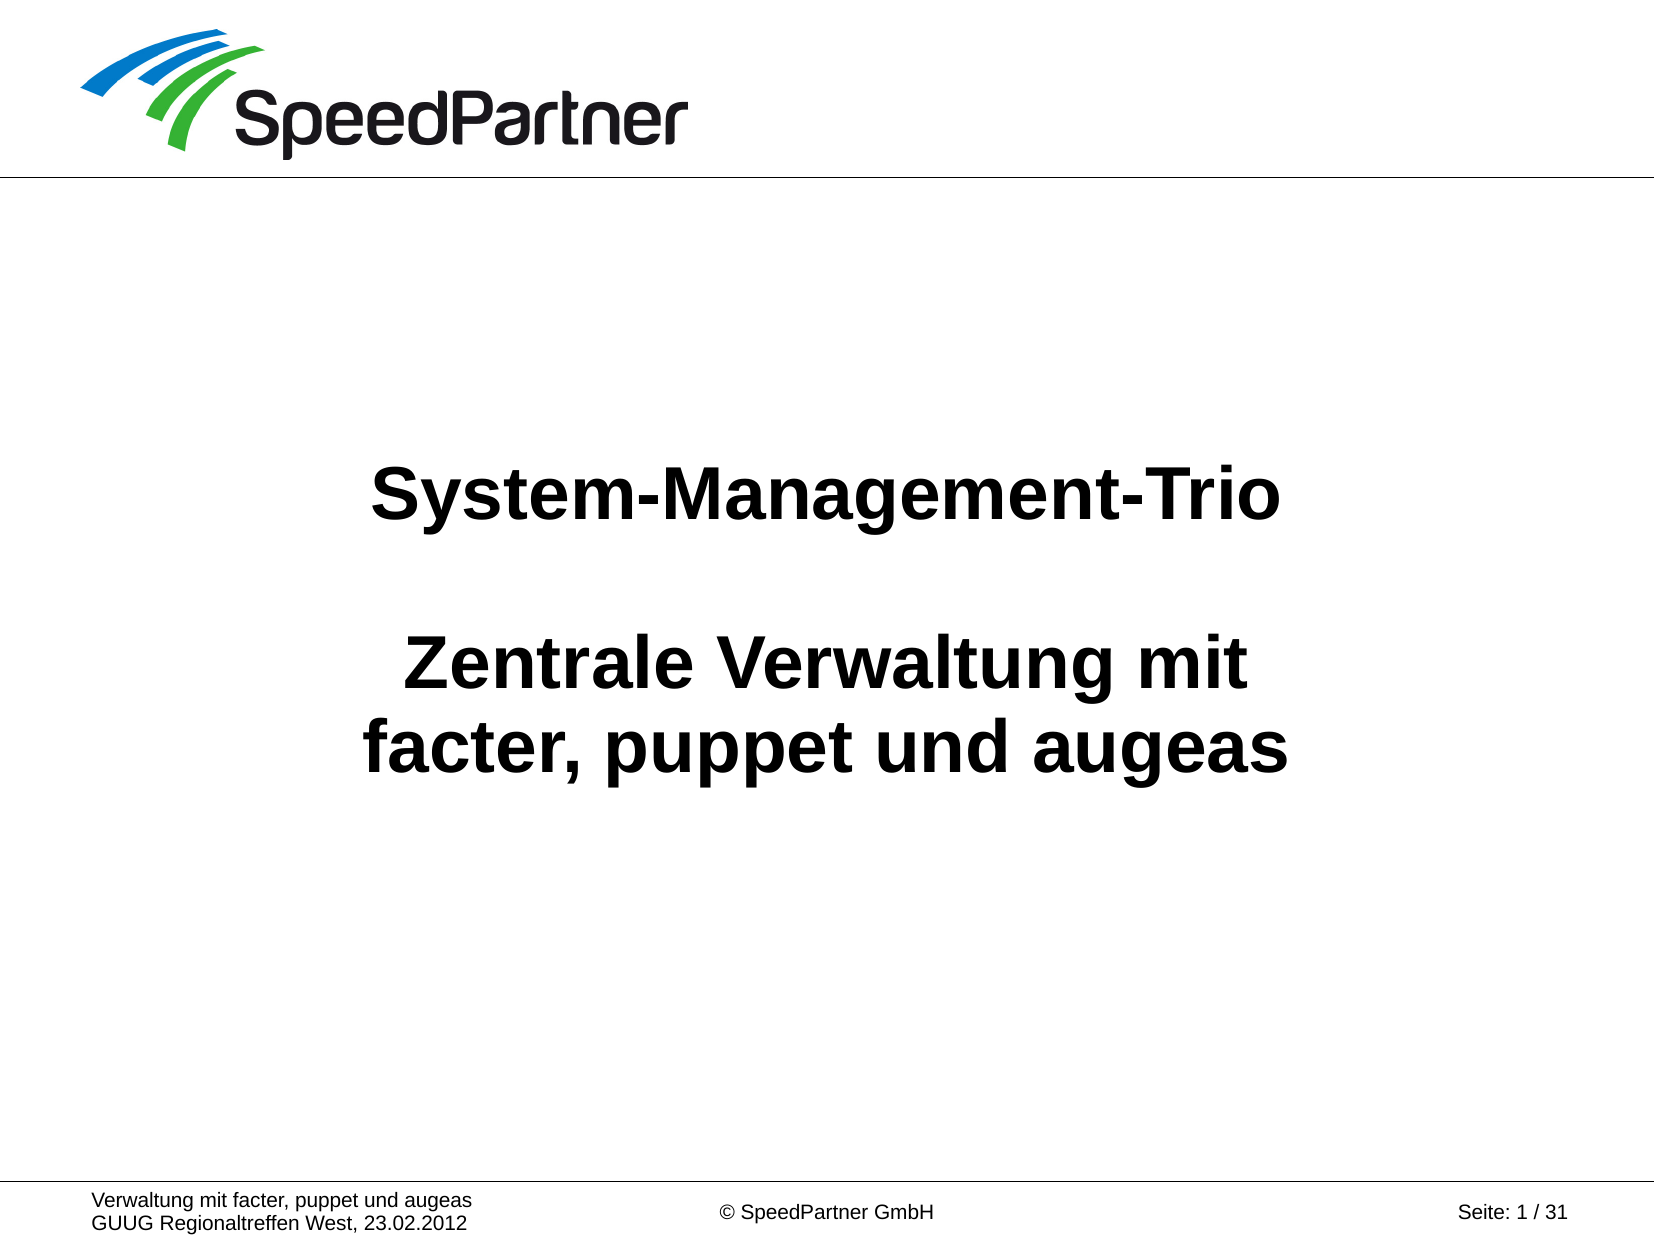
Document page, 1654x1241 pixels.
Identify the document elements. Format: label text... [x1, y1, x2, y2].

title System-Management-Trio Zentrale Verwaltung mit facter, puppet und augeas [0, 0, 1654, 1241]
